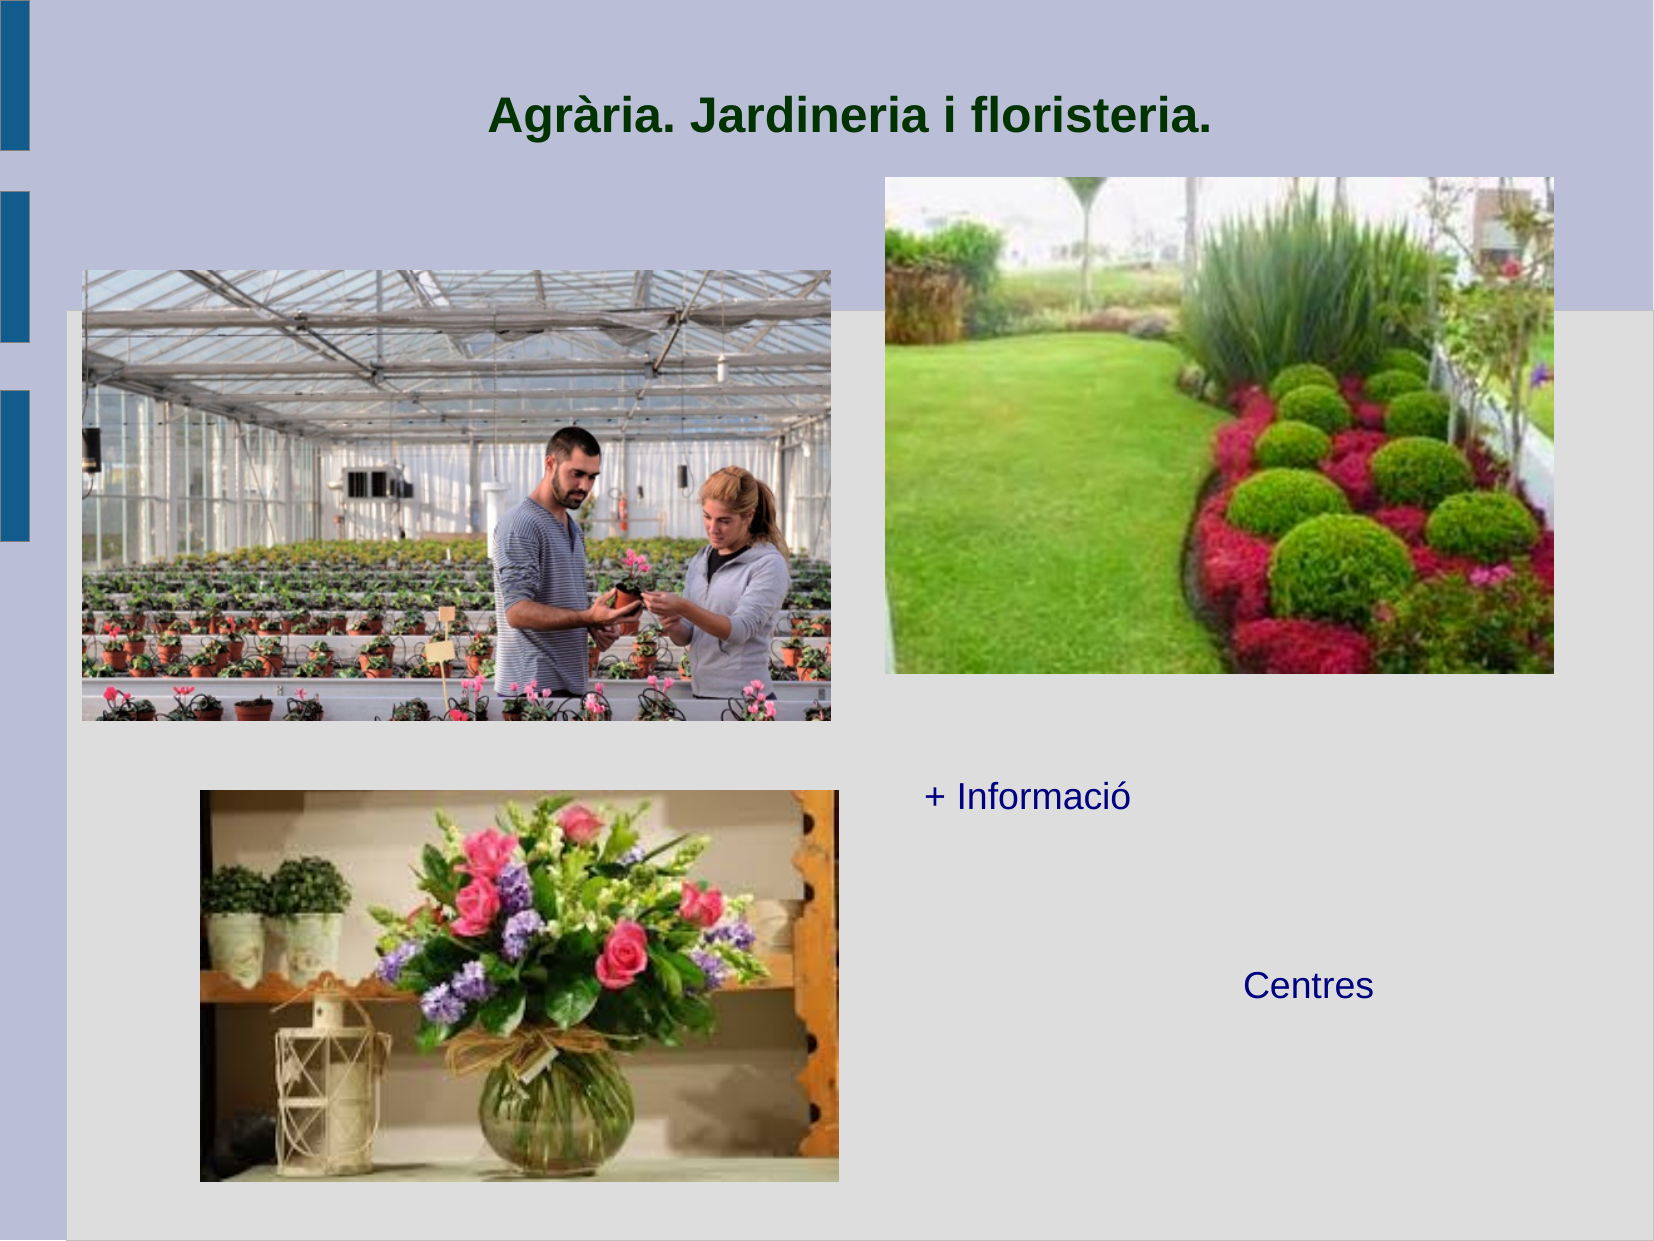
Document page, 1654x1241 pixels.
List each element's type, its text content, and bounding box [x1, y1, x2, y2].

title Agrària. Jardineria i floristeria. [141, 11, 1560, 219]
picture [82, 270, 831, 721]
picture [885, 177, 1554, 674]
text_box Centres [1228, 957, 1417, 1028]
picture [200, 790, 839, 1182]
text_box + Informació [909, 767, 1173, 838]
